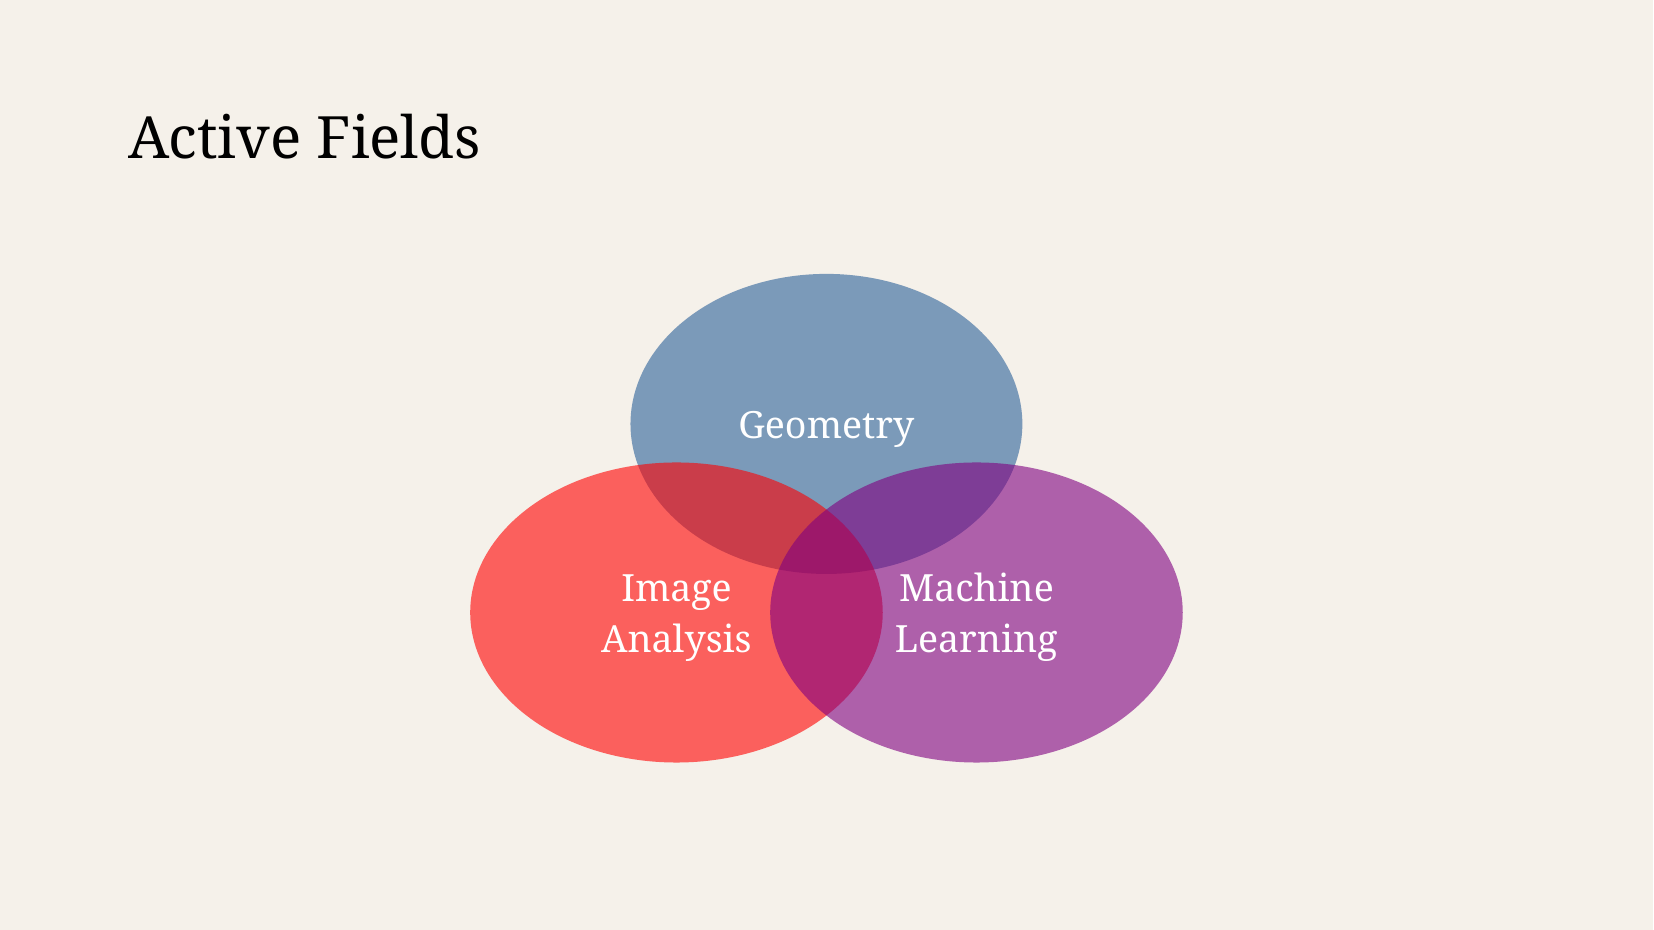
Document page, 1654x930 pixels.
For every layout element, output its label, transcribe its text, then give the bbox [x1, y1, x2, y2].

text_box Machine Learning [770, 462, 1183, 763]
text_box Image Analysis [470, 462, 826, 763]
title Active Fields [113, 49, 1540, 230]
text_box Geometry [630, 273, 1023, 509]
